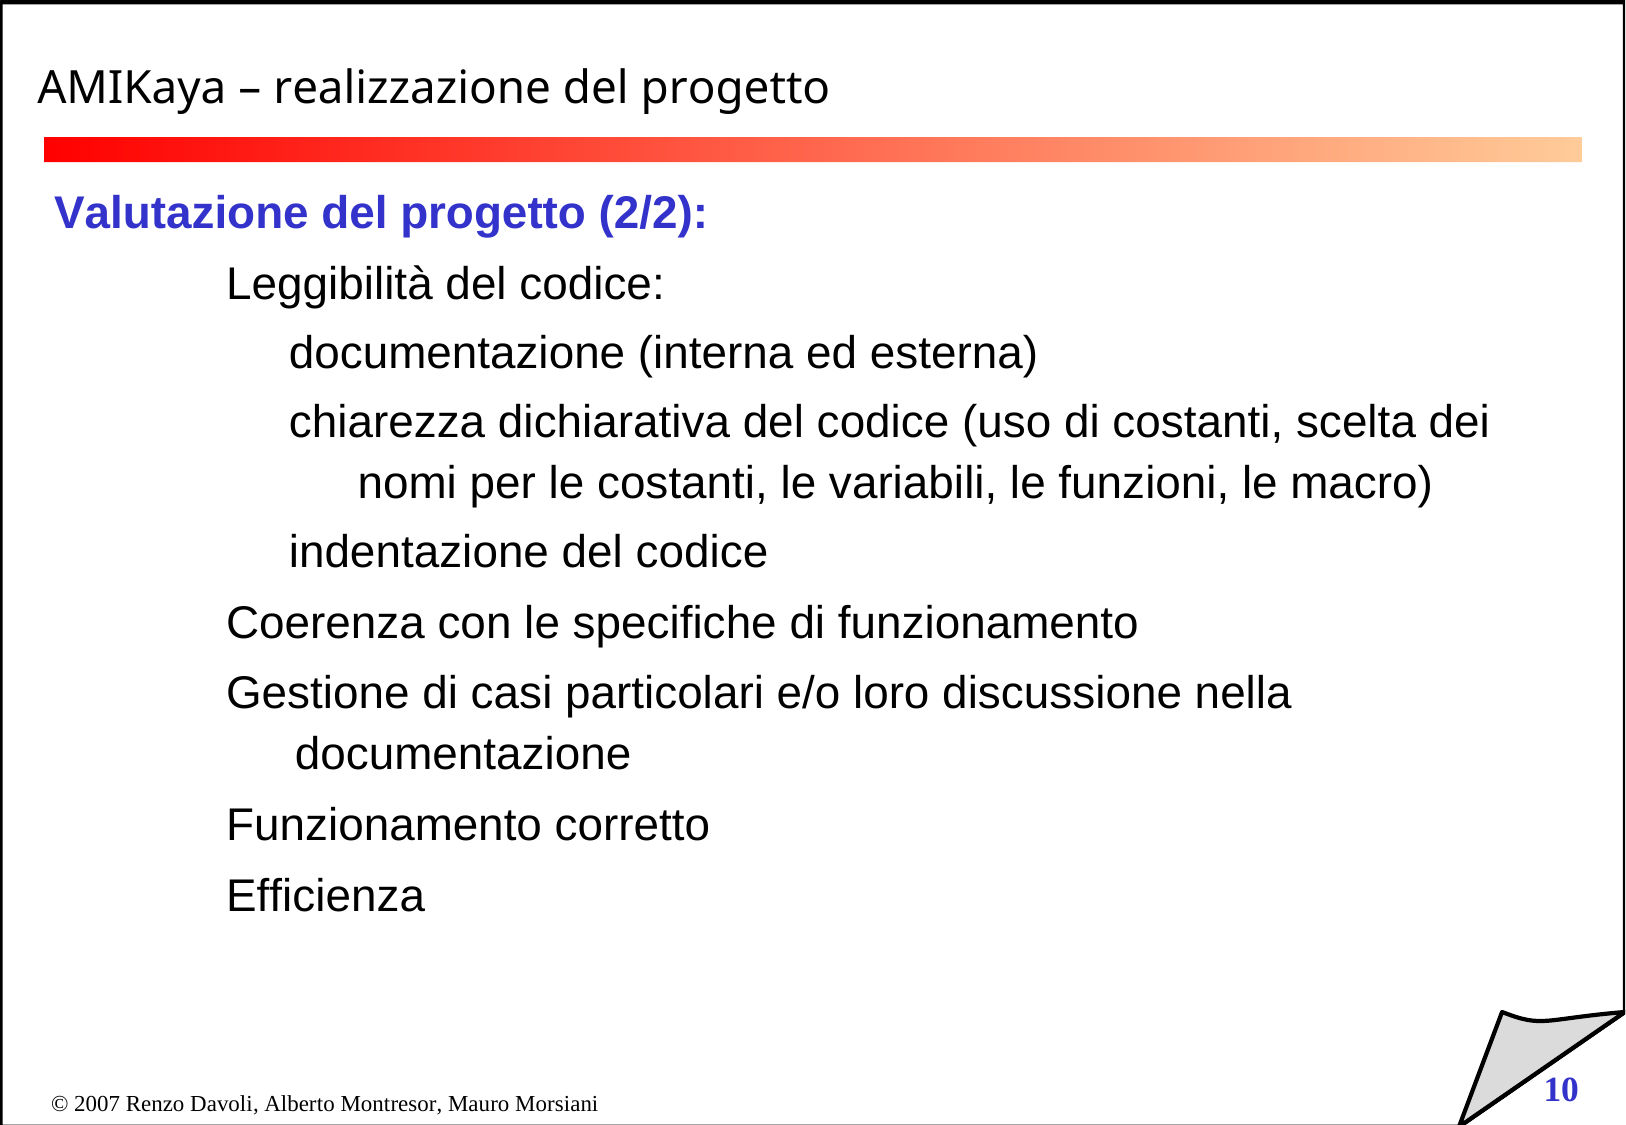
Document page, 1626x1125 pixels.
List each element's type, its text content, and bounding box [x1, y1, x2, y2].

title AMIKaya – realizzazione del progetto [37, 44, 1588, 131]
list Valutazione del progetto (2/2): Leggibilità del codice: documentazione (interna ed esterna) chiarezza dichiarativa del codice (uso di costanti, scelta dei nomi per le costanti, le variabili, le funzioni, le macro) indentazione del codice Coerenza con le specifiche di funzionamento Gestione di casi particolari e/o loro discussione nella documentazione Funzionamento corretto Efficienza [54, 187, 1571, 1095]
